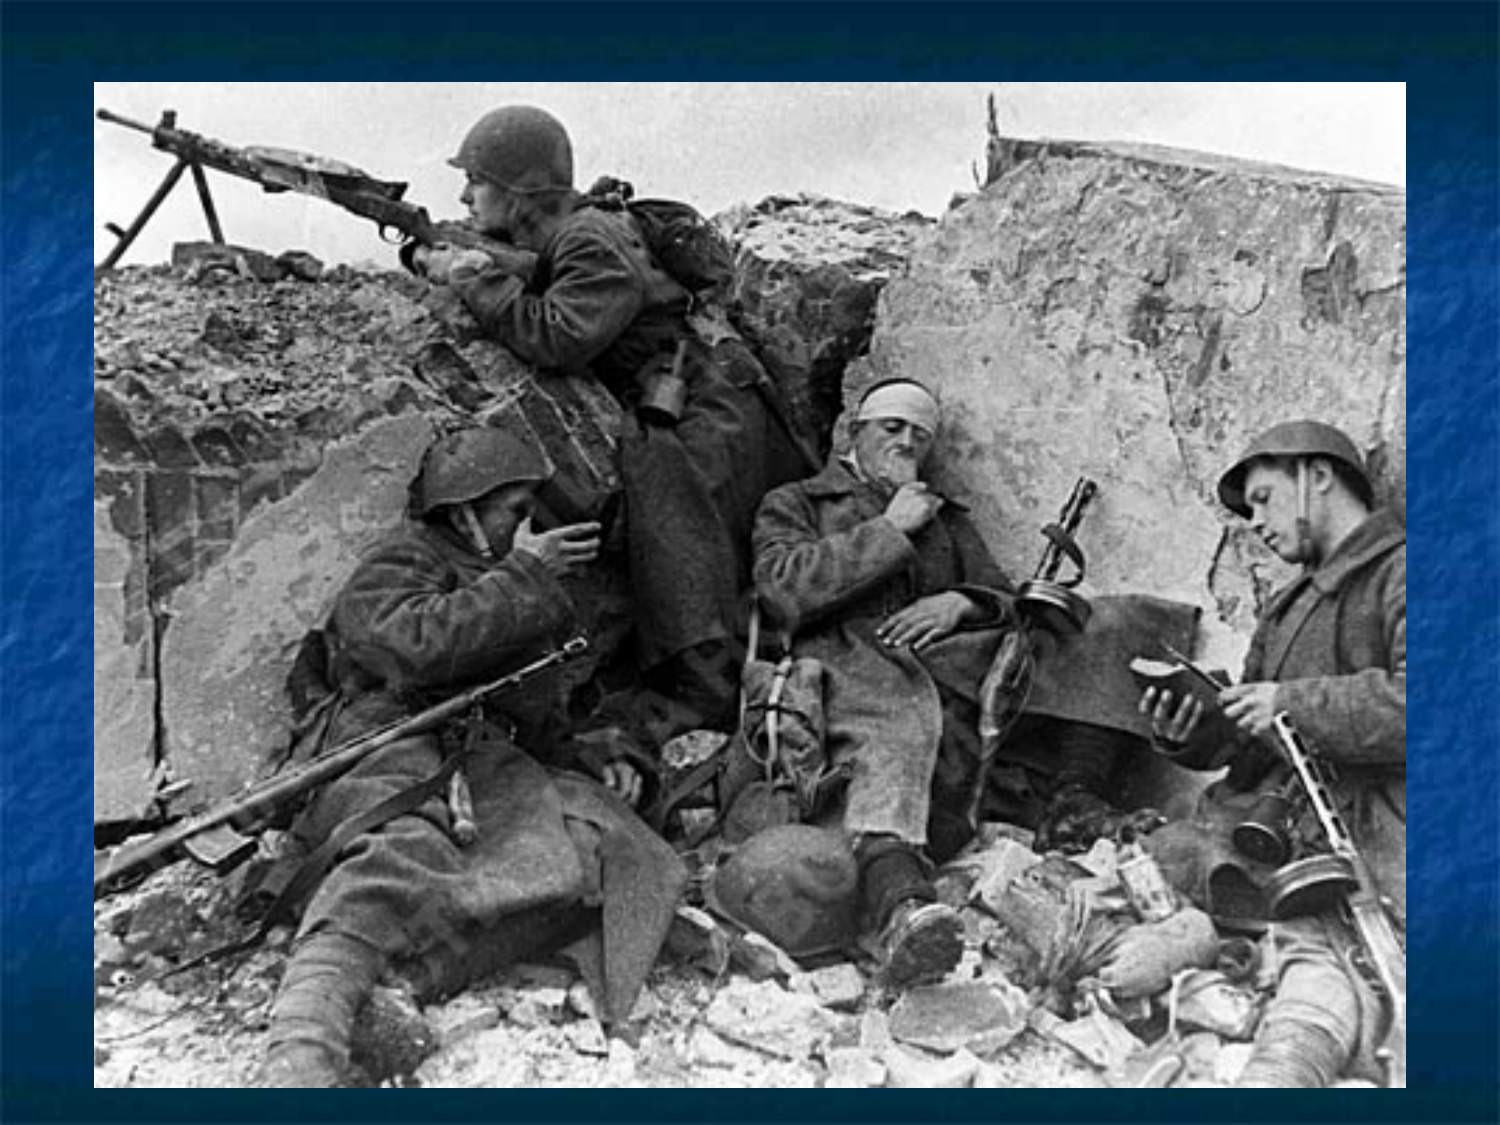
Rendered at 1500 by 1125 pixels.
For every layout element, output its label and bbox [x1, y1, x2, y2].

picture [94, 82, 1406, 1088]
